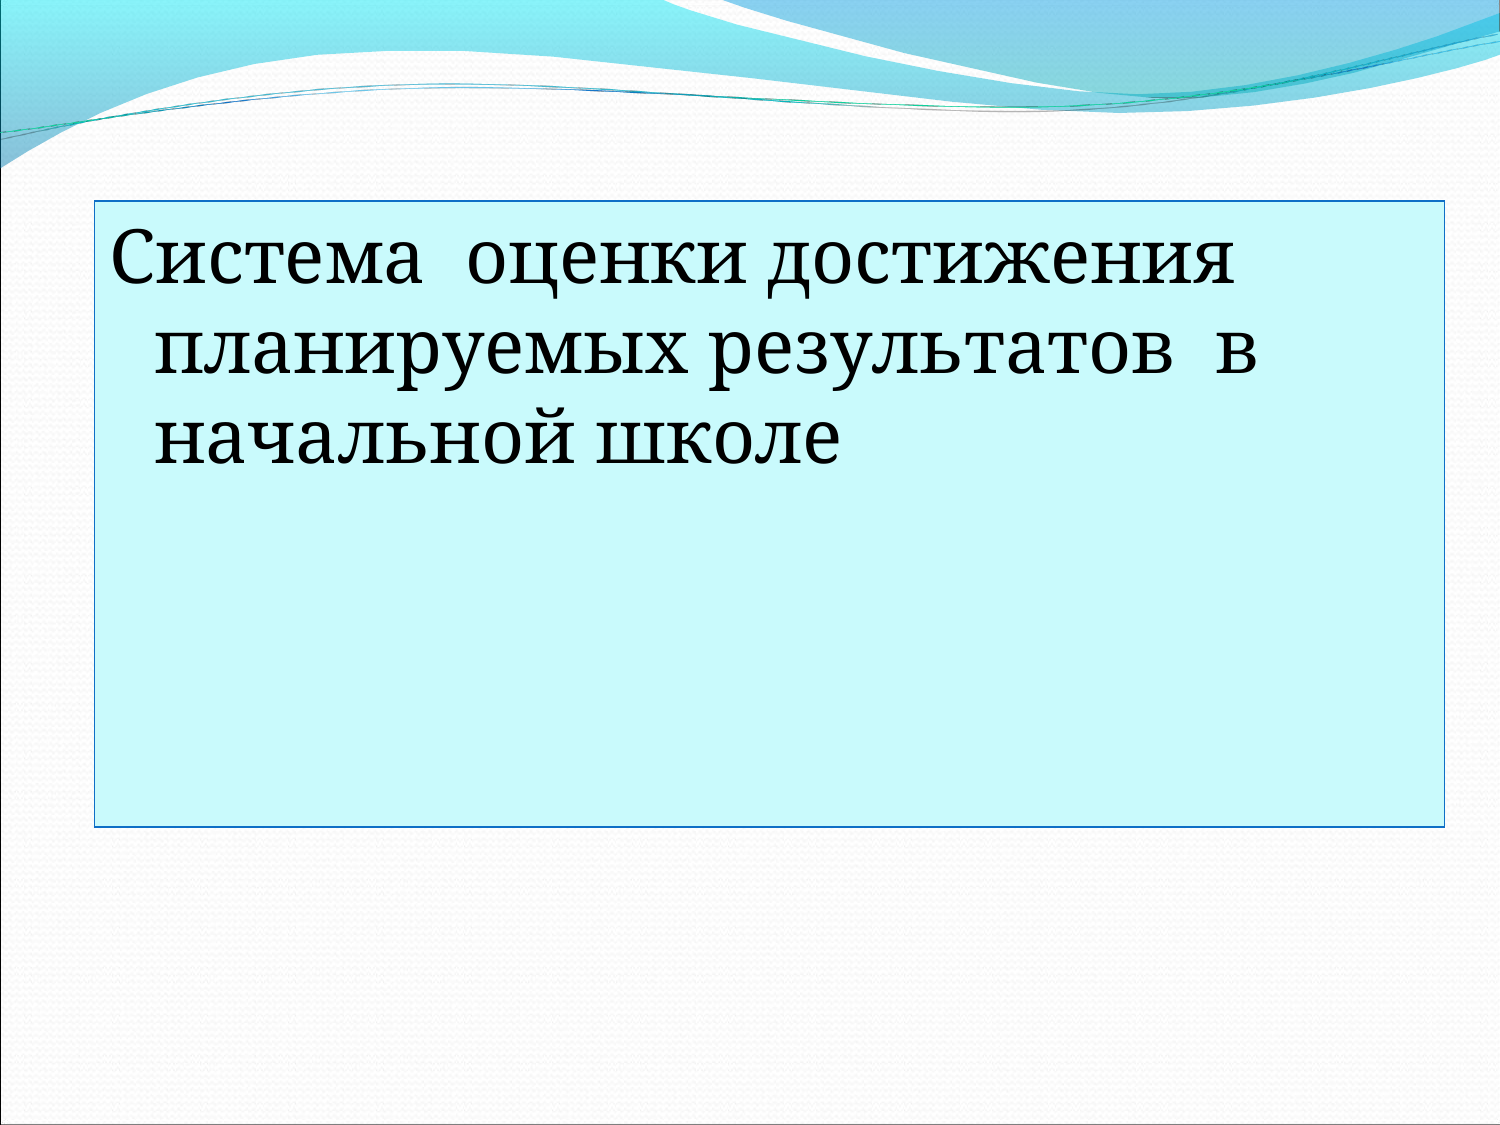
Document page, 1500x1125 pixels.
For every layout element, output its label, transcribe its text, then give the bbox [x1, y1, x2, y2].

picture [0, 0, 1500, 1125]
list Система оценки достижения планируемых результатов в начальной школе [94, 200, 1445, 827]
